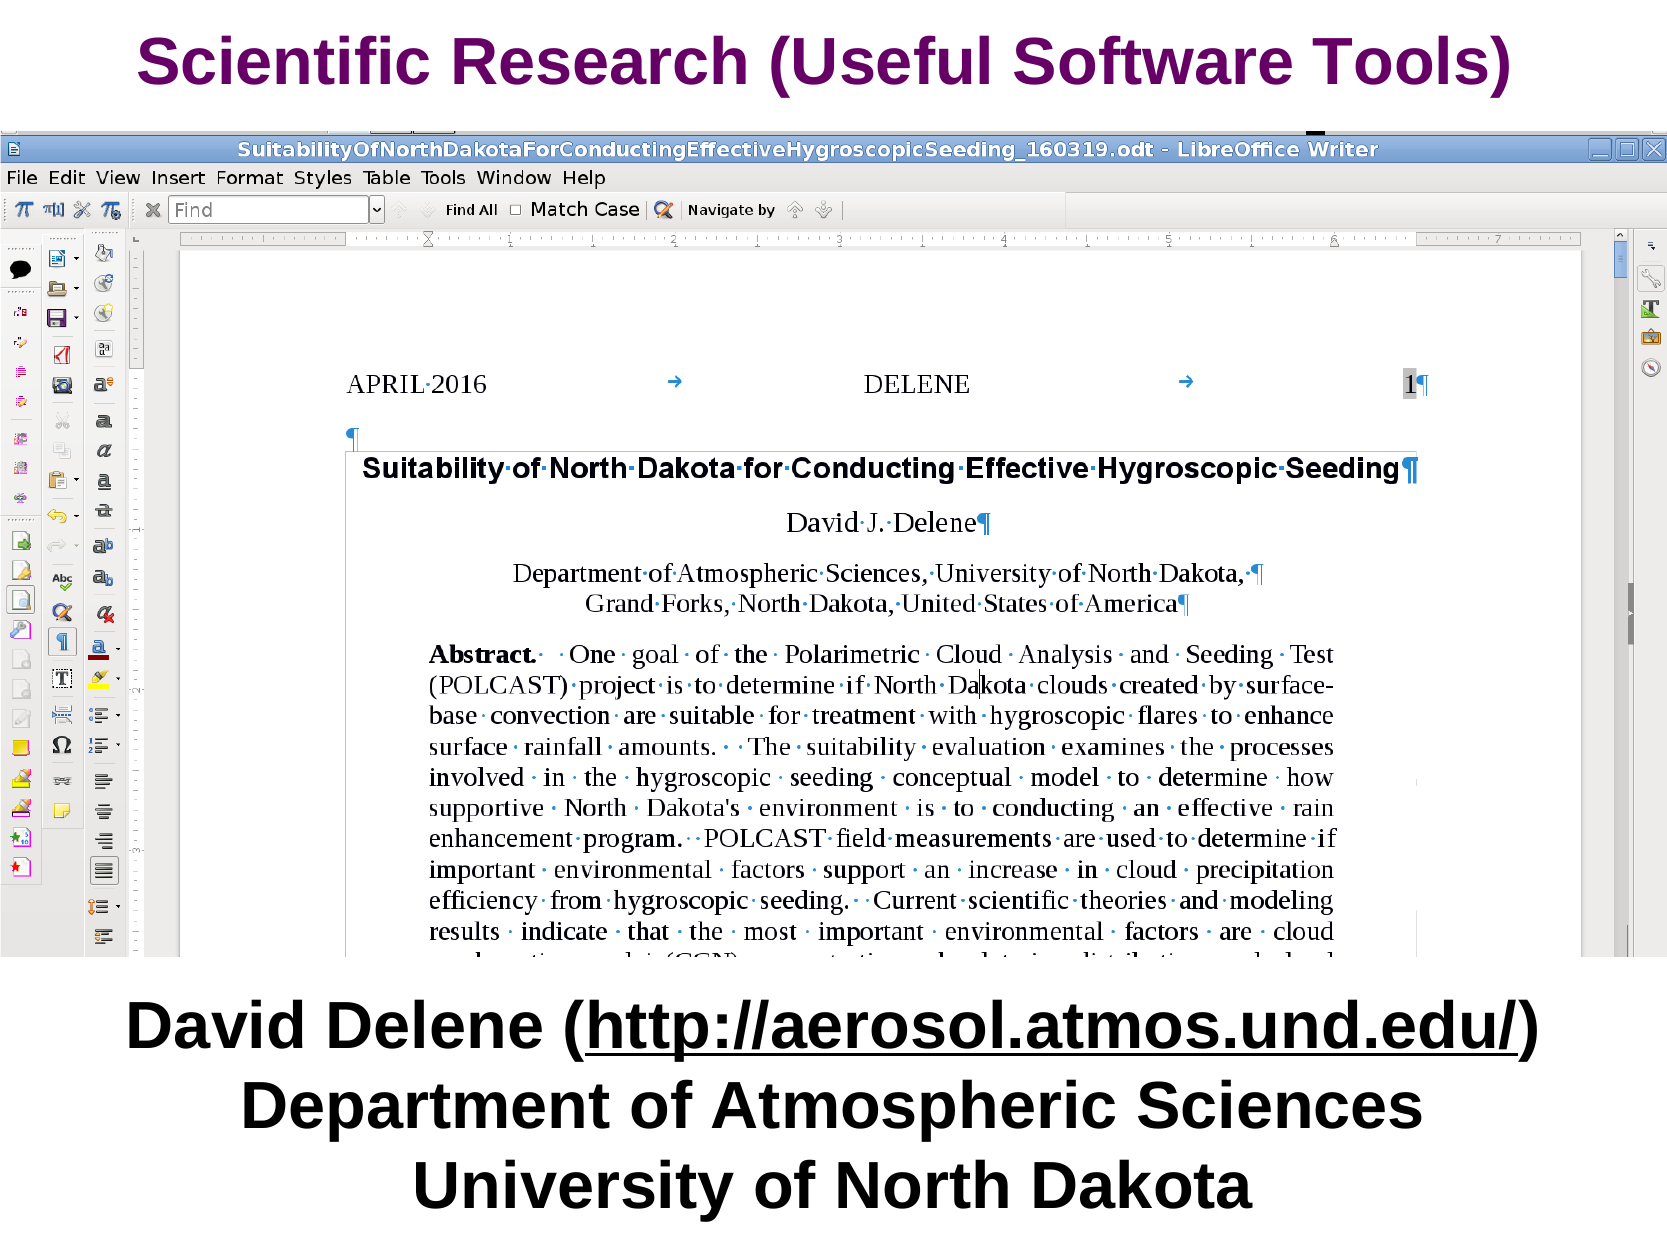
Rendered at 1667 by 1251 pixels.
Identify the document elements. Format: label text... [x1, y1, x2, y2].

title David Delene (http://aerosol.atmos.und.edu/) Department of Atmospheric Sciences University of North Dakota [0, 974, 1667, 1230]
title Scientific Research (Useful Software Tools) [37, 2, 1613, 115]
picture [0, 131, 1667, 957]
